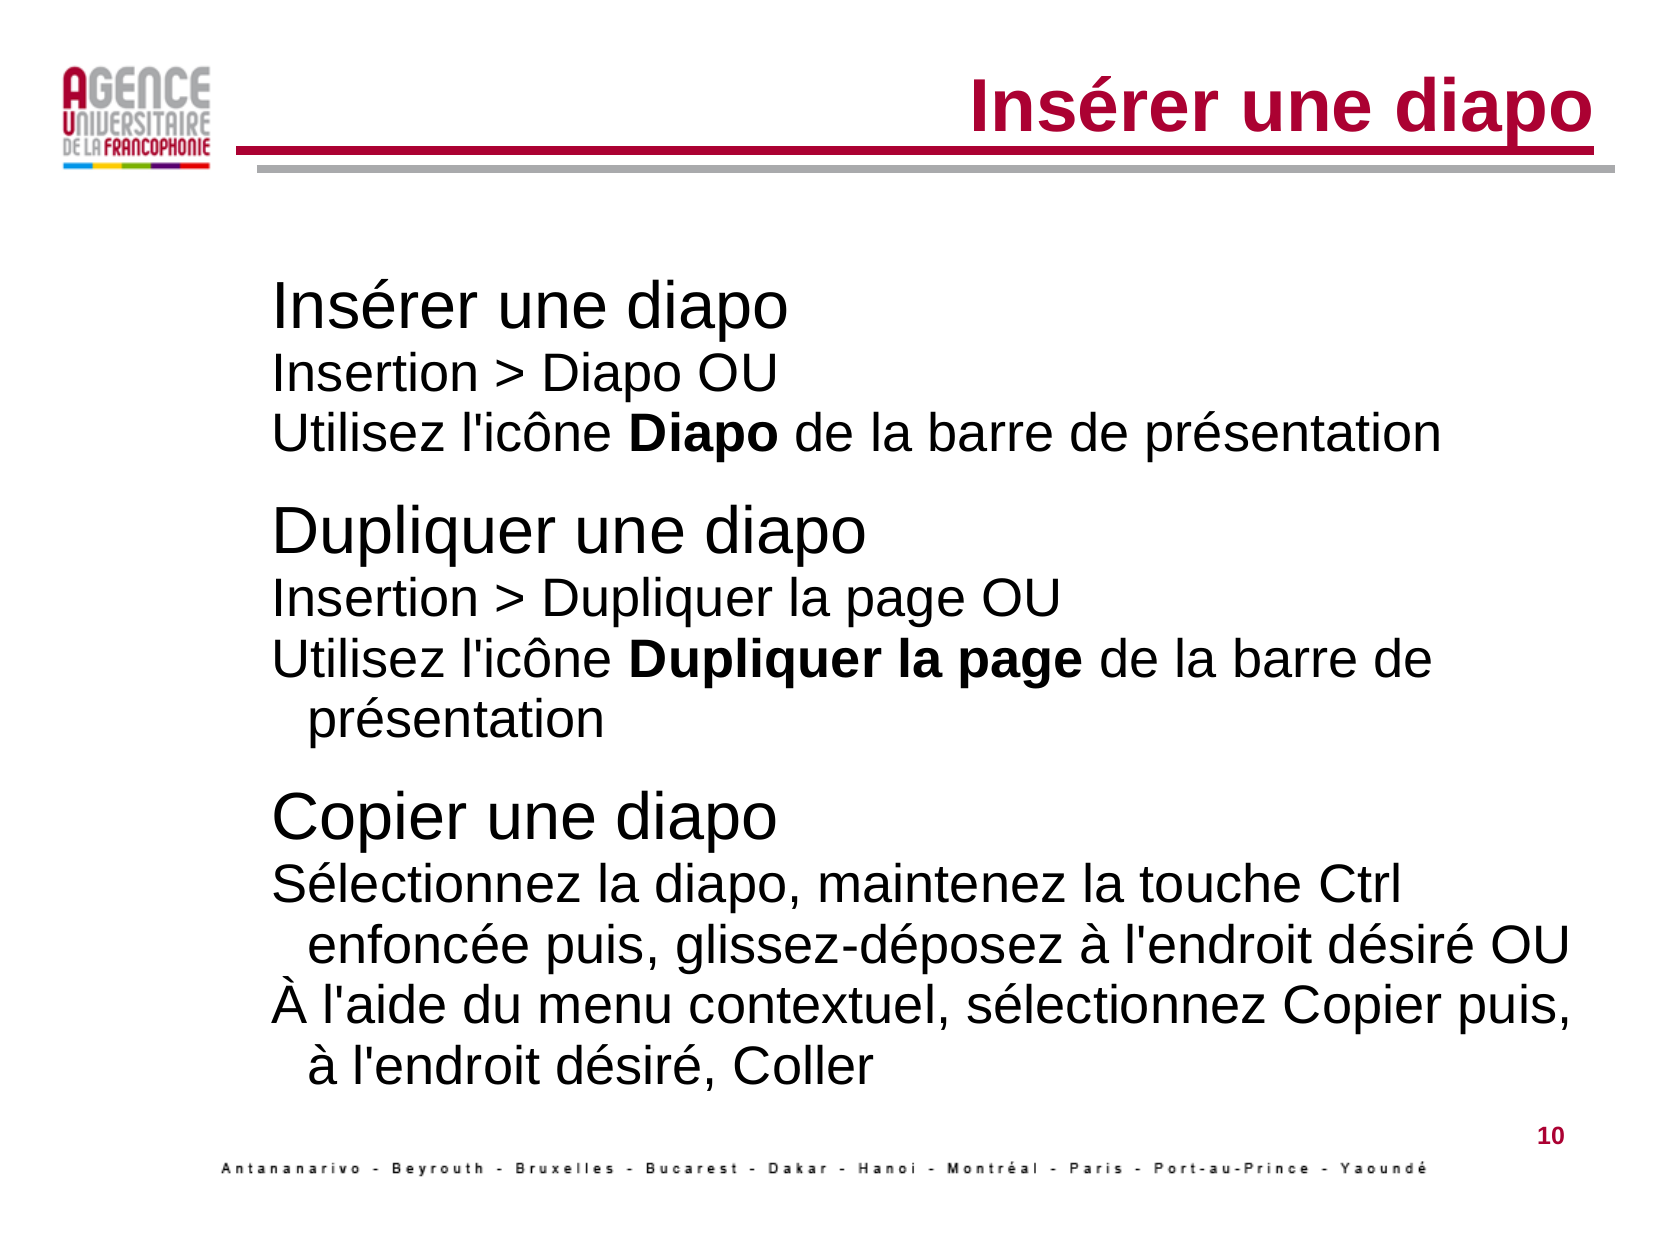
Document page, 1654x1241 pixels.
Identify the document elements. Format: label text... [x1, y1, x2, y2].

picture [29, 29, 1625, 1241]
subtitle Insérer une diapo Insertion > Diapo OU Utilisez l'icône Diapo de la barre de présentation Dupliquer une diapo Insertion > Dupliquer la page OU Utilisez l'icône Dupliquer la page de la barre de présentation Copier une diapo Sélectionnez la diapo, maintenez la touche Ctrl enfoncée puis, glissez-déposez à l'endroit désiré OU À l'aide du menu contextuel, sélectionnez Copier puis, à l'endroit désiré, Coller [236, 241, 1595, 1123]
title Insérer une diapo [236, 59, 1595, 151]
